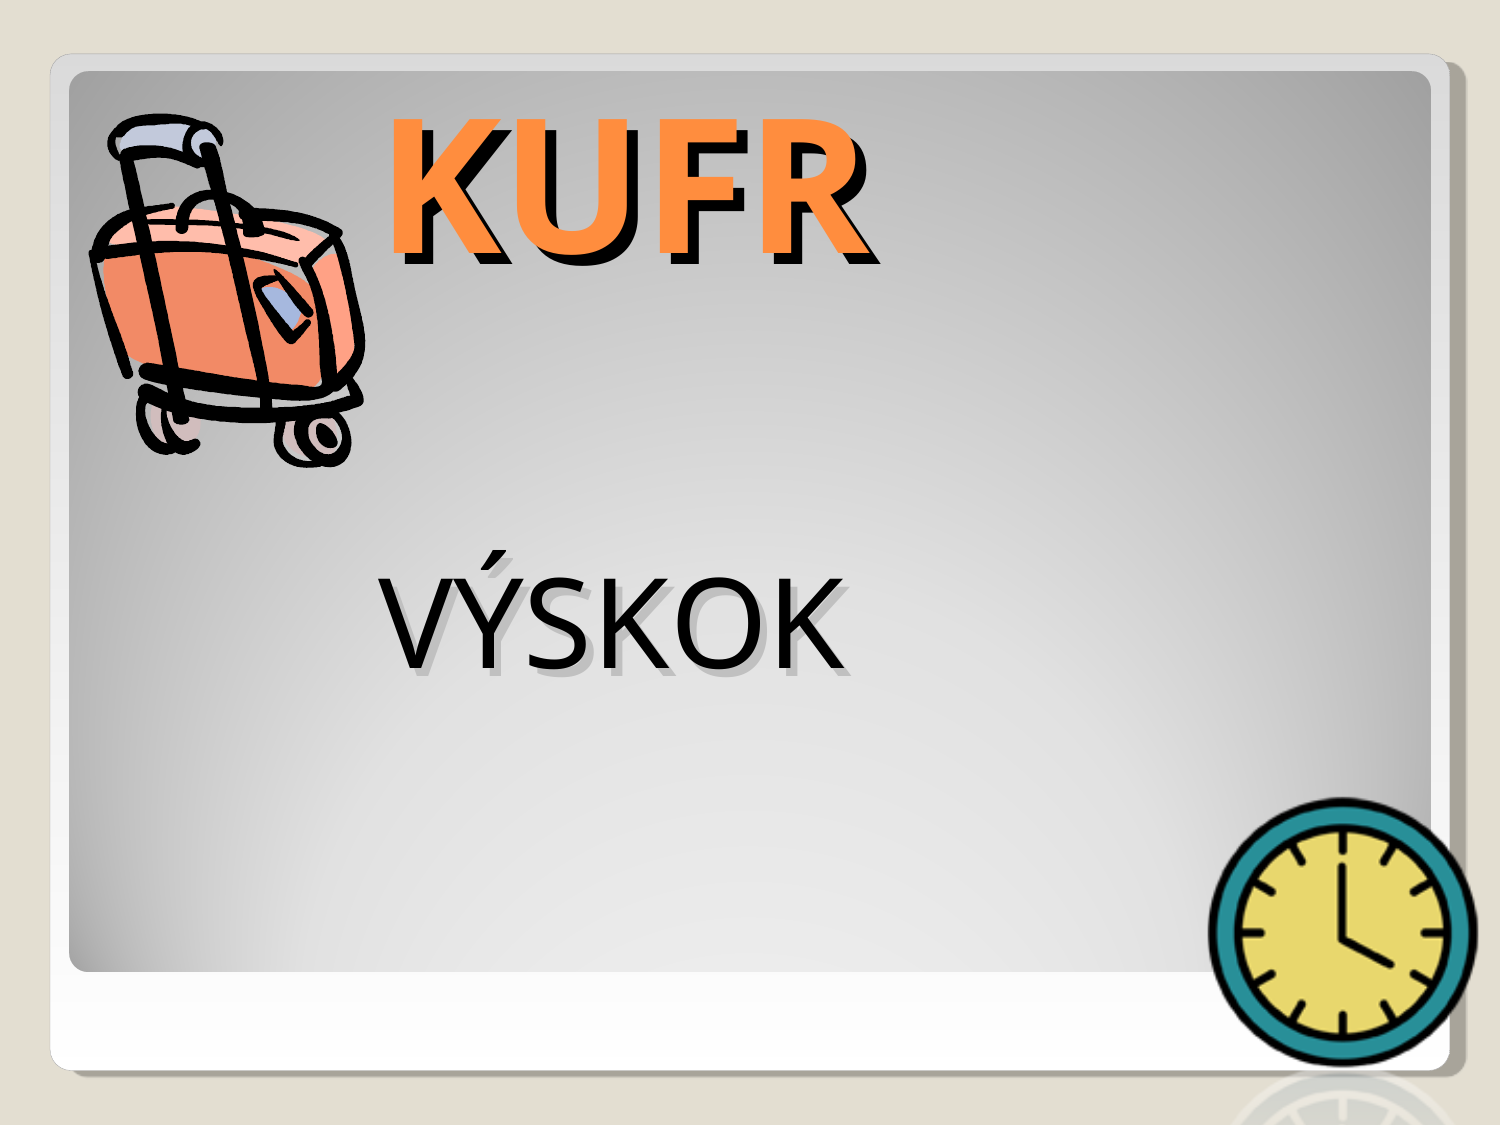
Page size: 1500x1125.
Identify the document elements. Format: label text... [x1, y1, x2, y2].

picture [69, 71, 1500, 1125]
text_box VÝSKOK [107, 536, 1117, 780]
text_box KUFR [362, 54, 1379, 362]
